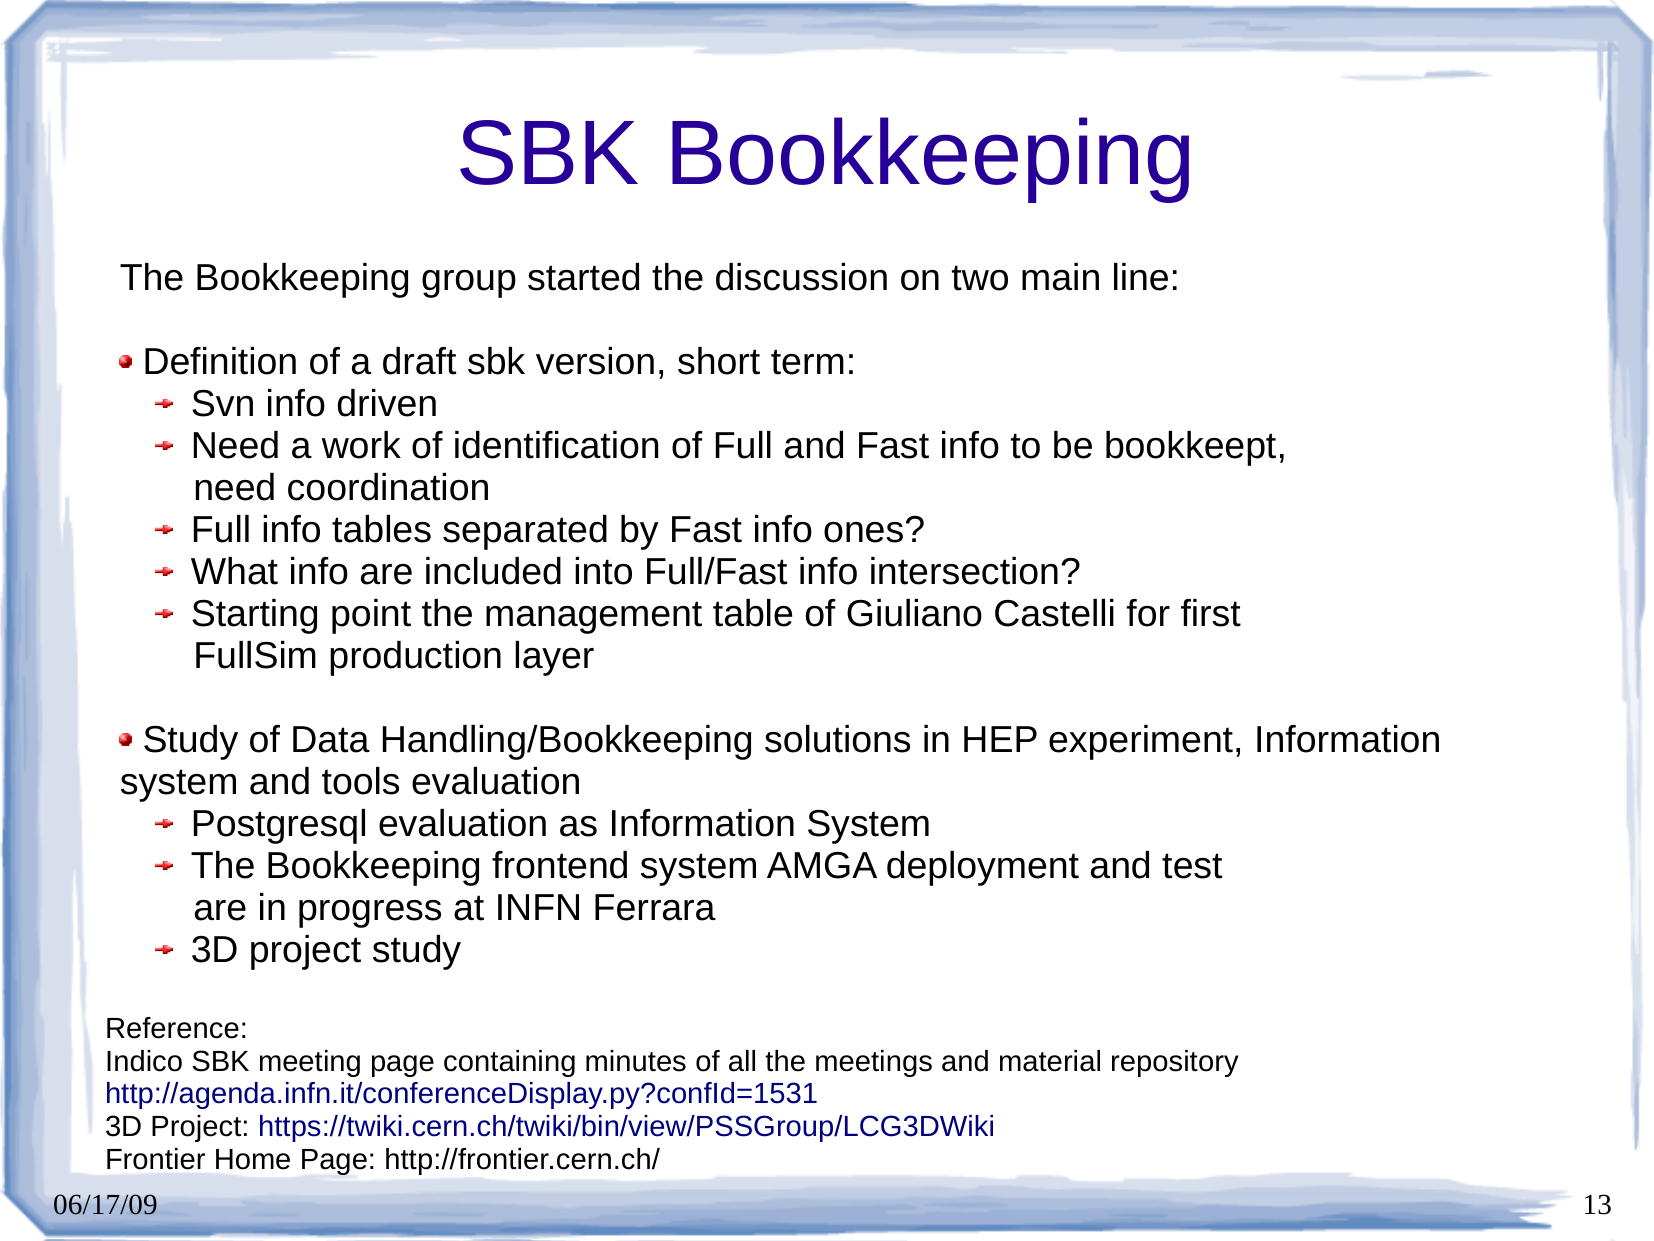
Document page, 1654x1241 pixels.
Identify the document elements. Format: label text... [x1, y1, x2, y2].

title SBK Bookkeeping [82, 56, 1571, 250]
picture [0, 0, 1654, 1241]
text_box The Bookkeeping group started the discussion on two main line: Definition of a draft sbk version, short term: Svn info driven Need a work of identification of Full and Fast info to be bookkeept, need coordination Full info tables separated by Fast info ones? What info are included into Full/Fast info intersection? Starting point the management table of Giuliano Castelli for first FullSim production layer Study of Data Handling/Bookkeeping solutions in HEP experiment, Information system and tools evaluation Postgresql evaluation as Information System The Bookkeeping frontend system AMGA deployment and test are in progress at INFN Ferrara 3D project study [105, 249, 1576, 1104]
text_box Reference: Indico SBK meeting page containing minutes of all the meetings and material repository http://agenda.infn.it/conferenceDisplay.py?confId=1531 3D Project: https://twiki.cern.ch/twiki/bin/view/PSSGroup/LCG3DWiki Frontier Home Page: http://frontier.cern.ch/ [90, 1004, 1262, 1183]
